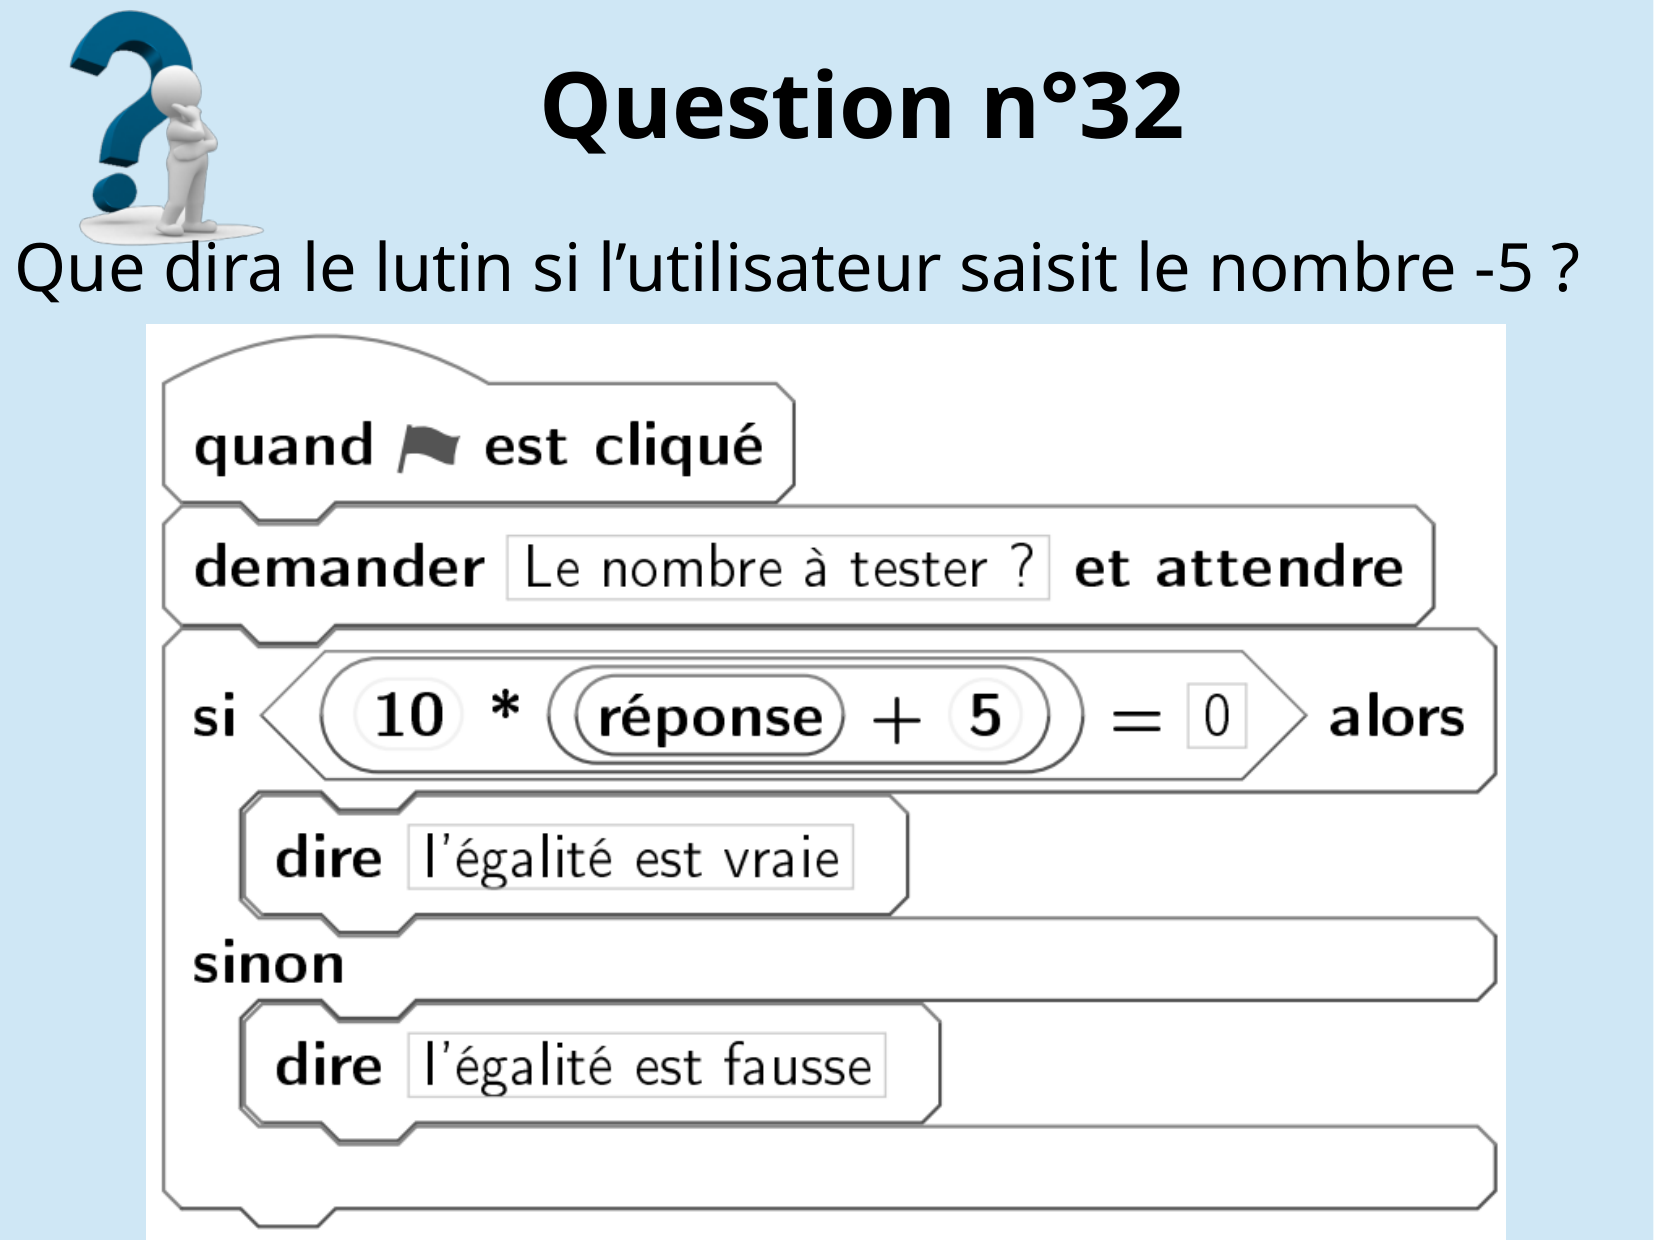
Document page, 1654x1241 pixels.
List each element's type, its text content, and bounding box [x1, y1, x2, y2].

text_box Que dira le lutin si l’utilisateur saisit le nombre -5 ? [0, 212, 1654, 325]
picture [146, 324, 1506, 1241]
title Question n°32 [266, 0, 1607, 208]
picture [59, 0, 266, 212]
